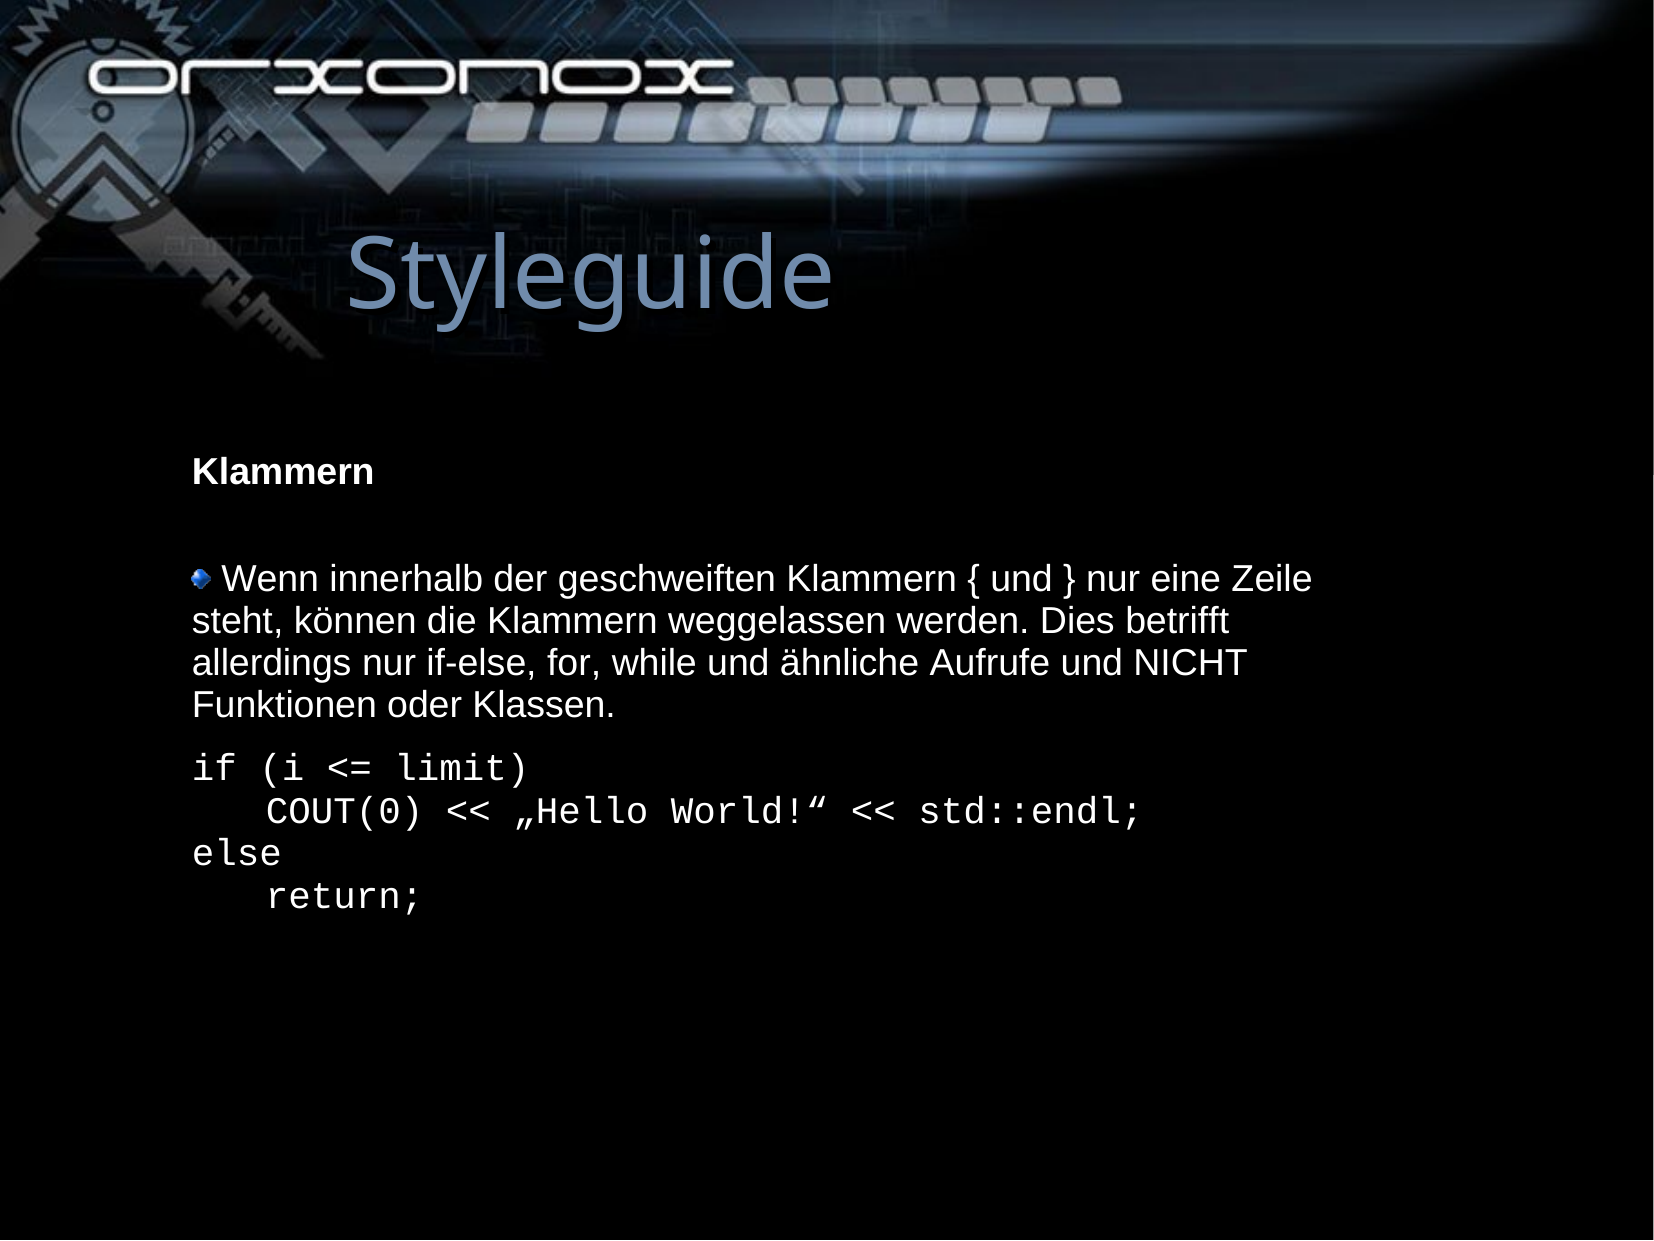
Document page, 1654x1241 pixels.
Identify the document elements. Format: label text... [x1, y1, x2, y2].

text_box Styleguide [330, 194, 1306, 344]
picture [0, 0, 1654, 475]
text_box Klammern Wenn innerhalb der geschweiften Klammern { und } nur eine Zeile steht, können die Klammern weggelassen werden. Dies betrifft allerdings nur if-else, for, while und ähnliche Aufrufe und NICHT Funktionen oder Klassen. if (i <= limit) COUT(0) << „Hello World!“ << std::endl; else return; [177, 442, 1329, 918]
